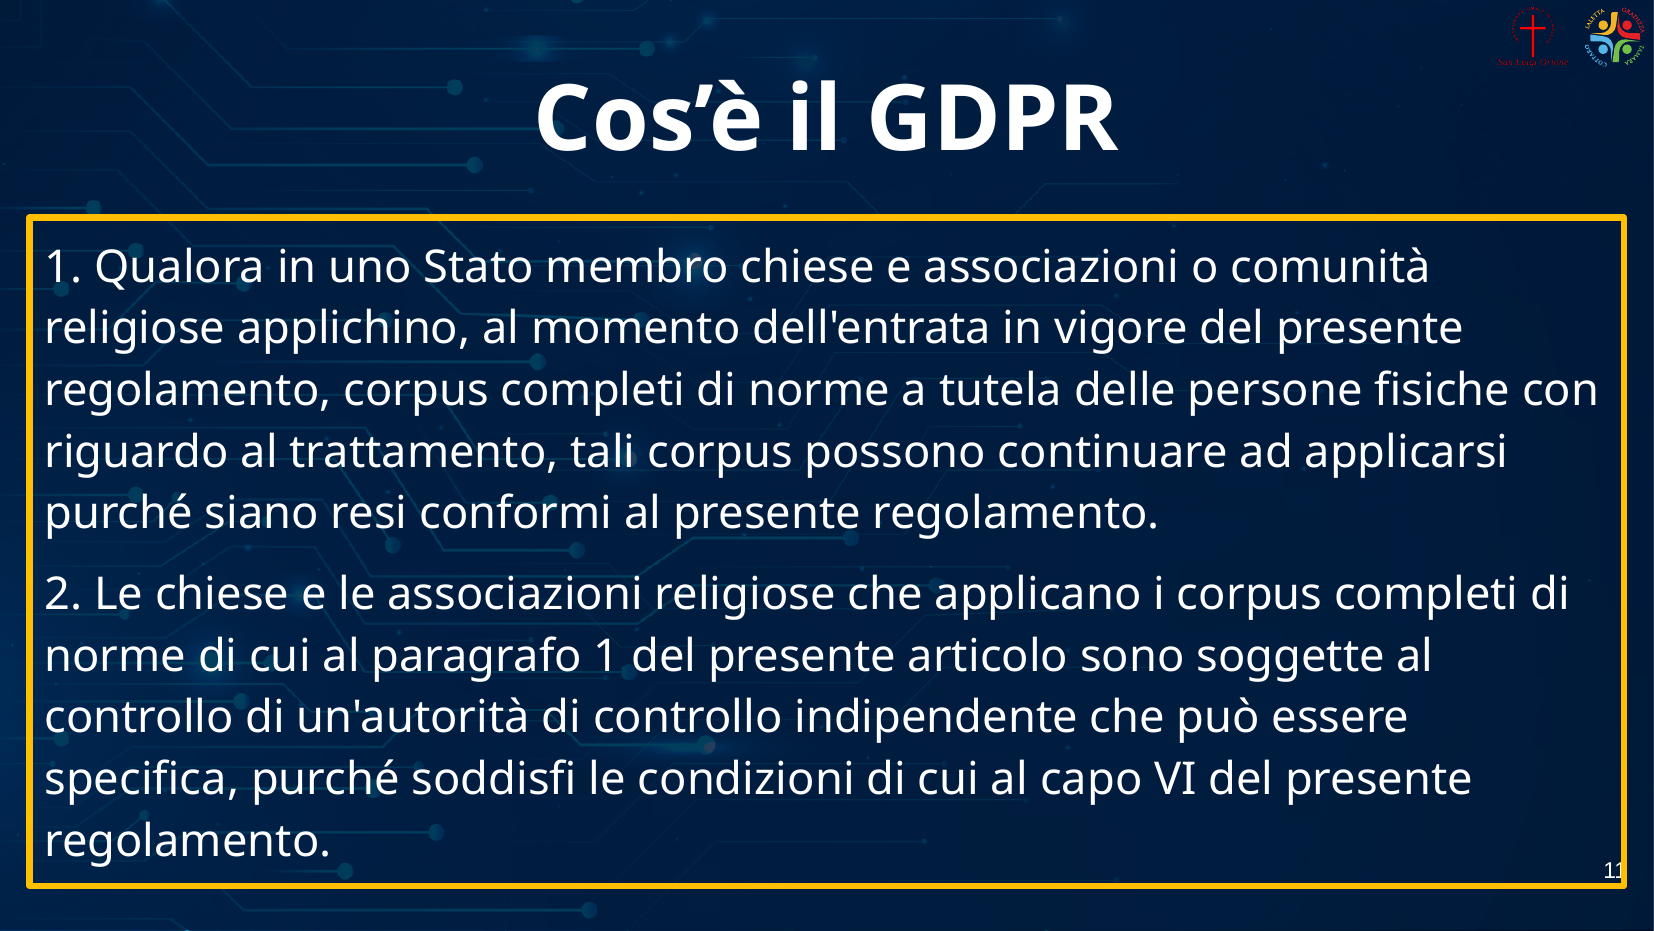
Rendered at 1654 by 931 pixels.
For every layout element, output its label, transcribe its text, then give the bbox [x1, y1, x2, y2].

list 1. Qualora in uno Stato membro chiese e associazioni o comunità religiose applichino, al momento dell'entrata in vigore del presente regolamento, corpus completi di norme a tutela delle persone fisiche con riguardo al trattamento, tali corpus possono continuare ad applicarsi purché siano resi conformi al presente regolamento. 2. Le chiese e le associazioni religiose che applicano i corpus completi di norme di cui al paragrafo 1 del presente articolo sono soggette al controllo di un'autorità di controllo indipendente che può essere specifica, purché soddisfi le condizioni di cui al capo VI del presente regolamento. [29, 217, 1625, 886]
picture [1498, 7, 1568, 37]
title Cos’è il GDPR [82, 37, 1571, 193]
